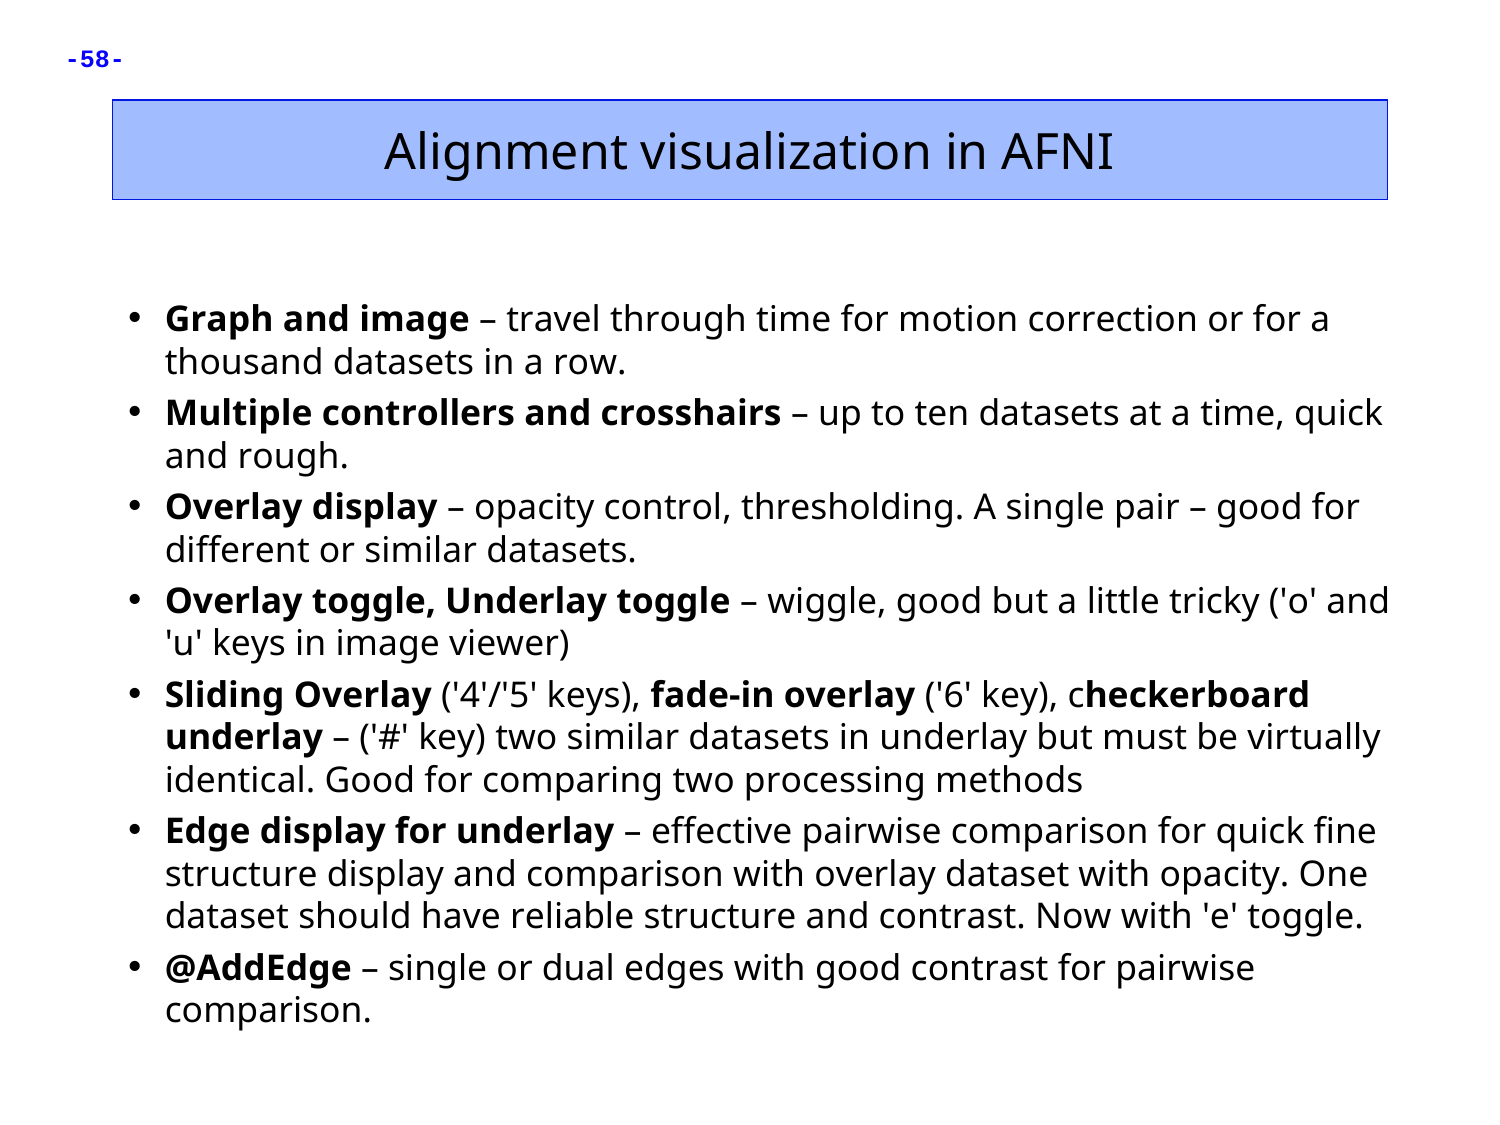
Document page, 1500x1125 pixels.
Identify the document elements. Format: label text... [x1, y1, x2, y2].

text_box Graph and image – travel through time for motion correction or for a thousand datasets in a row. Multiple controllers and crosshairs – up to ten datasets at a time, quick and rough. Overlay display – opacity control, thresholding. A single pair – good for different or similar datasets. Overlay toggle, Underlay toggle – wiggle, good but a little tricky ('o' and 'u' keys in image viewer) Sliding Overlay ('4'/'5' keys), fade-in overlay ('6' key), checkerboard underlay – ('#' key) two similar datasets in underlay but must be virtually identical. Good for comparing two processing methods Edge display for underlay – effective pairwise comparison for quick fine structure display and comparison with overlay dataset with opacity. One dataset should have reliable structure and contrast. Now with 'e' toggle. @AddEdge – single or dual edges with good contrast for pairwise comparison. [112, 237, 1447, 1075]
text_box Alignment visualization in AFNI [112, 99, 1388, 200]
